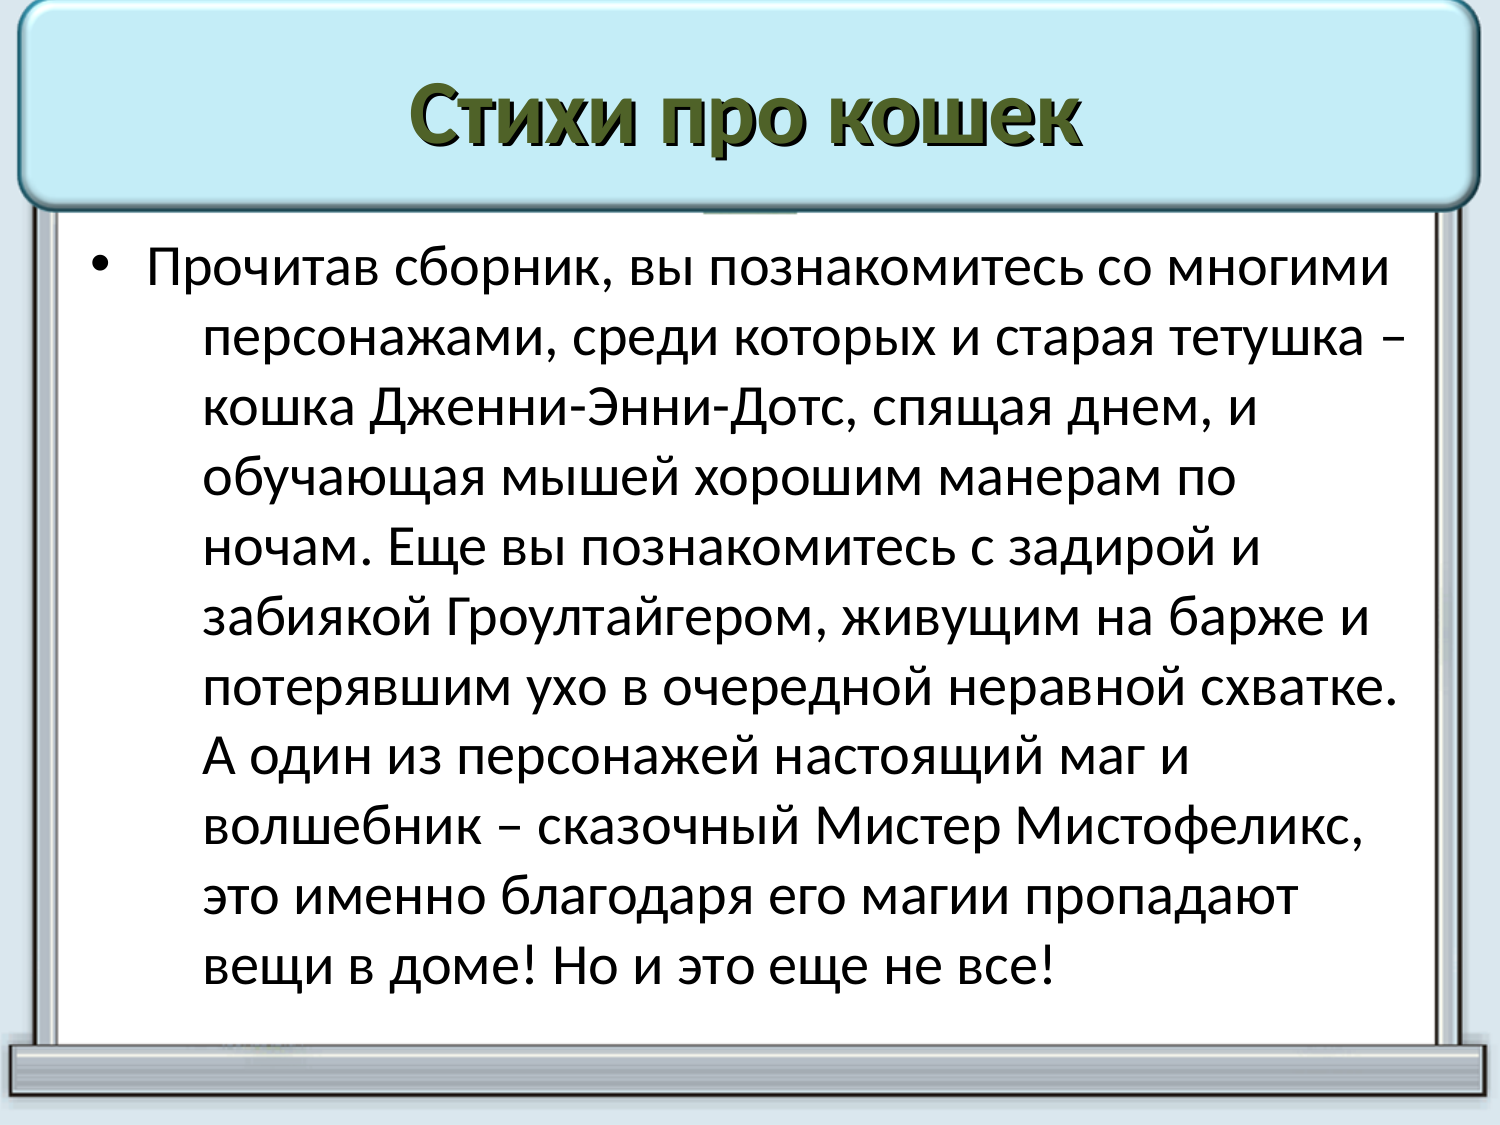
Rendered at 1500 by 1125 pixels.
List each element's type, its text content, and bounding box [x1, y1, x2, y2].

list Прочитав сборник, вы познакомитесь со многими персонажами, среди которых и старая тетушка – кошка Дженни-Энни-Дотс, спящая днем, и обучающая мышей хорошим манерам по ночам. Еще вы познакомитесь с задирой и забиякой Гроултайгером, живущим на барже и потерявшим ухо в очередной неравной схватке. А один из персонажей настоящий маг и волшебник – сказочный Мистер Мистофеликс, это именно благодаря его магии пропадают вещи в доме! Но и это еще не все! [75, 220, 1426, 1005]
title Стихи про кошек [70, 35, 1421, 178]
